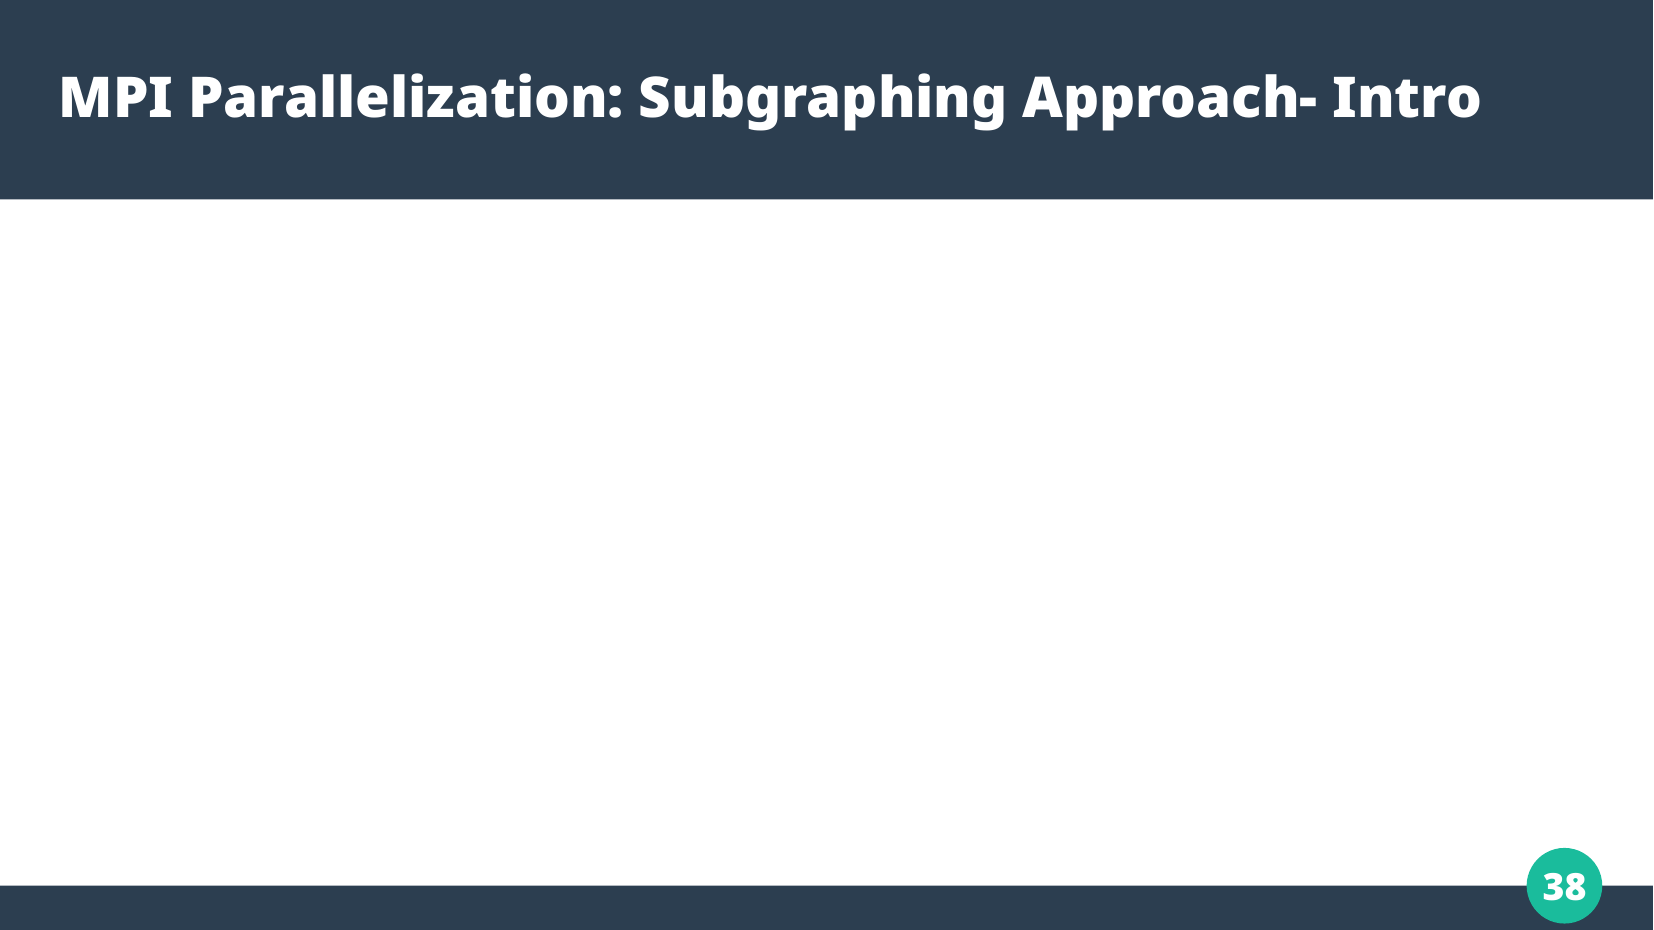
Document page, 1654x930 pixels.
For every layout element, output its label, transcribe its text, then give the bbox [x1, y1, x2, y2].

title MPI Parallelization: Subgraphing Approach- Intro [58, 36, 1594, 155]
